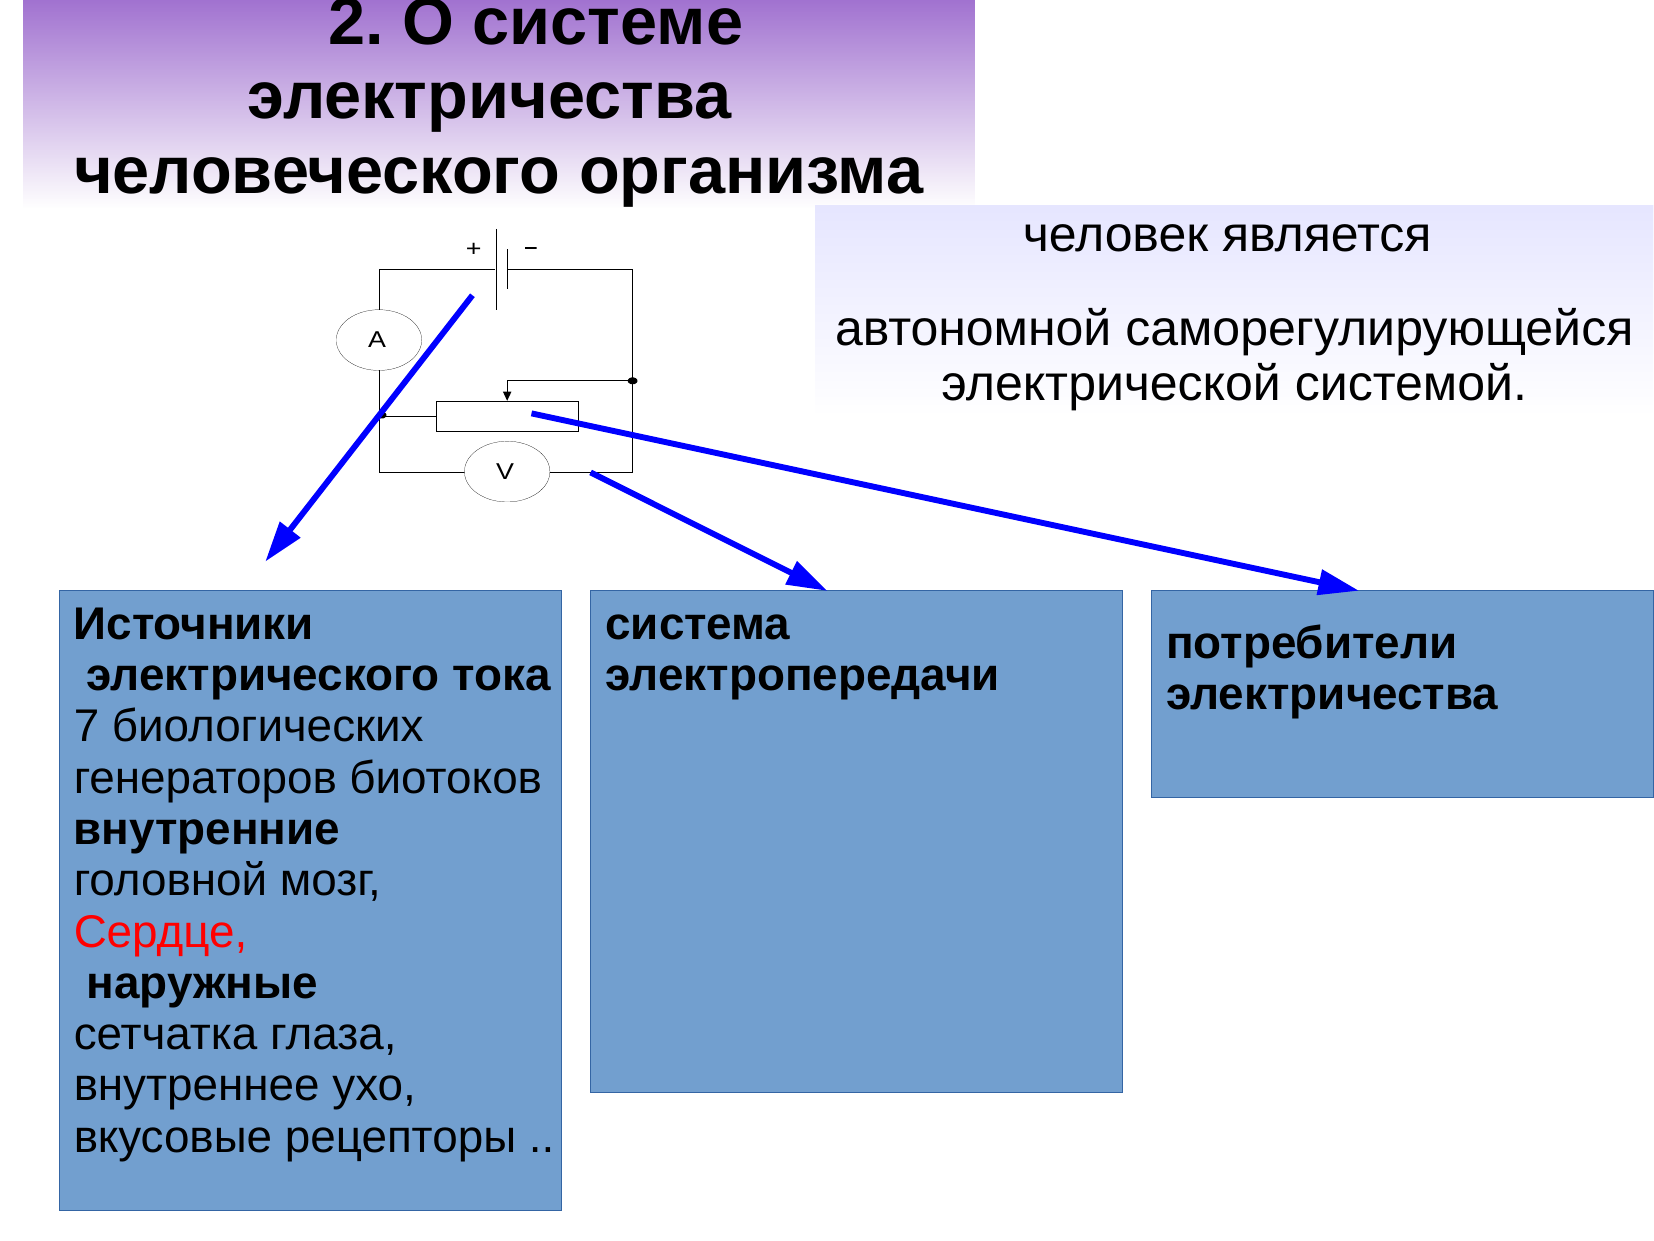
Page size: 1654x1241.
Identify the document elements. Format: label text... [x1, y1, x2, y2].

picture [336, 228, 650, 502]
title 2. О системе электричества человеческого организма [23, 0, 975, 208]
text_box потребители электричества [1151, 590, 1654, 798]
text_box система электропередачи [590, 590, 1123, 1093]
text_box Источники электрического тока 7 биологических генераторов биотоков внутренние головной мозг, Сердце, наружные сетчатка глаза, внутреннее ухо, вкусовые рецепторы .. [59, 590, 562, 1211]
subtitle человек является автономной саморегулирующейся электрической системой. [815, 205, 1654, 413]
